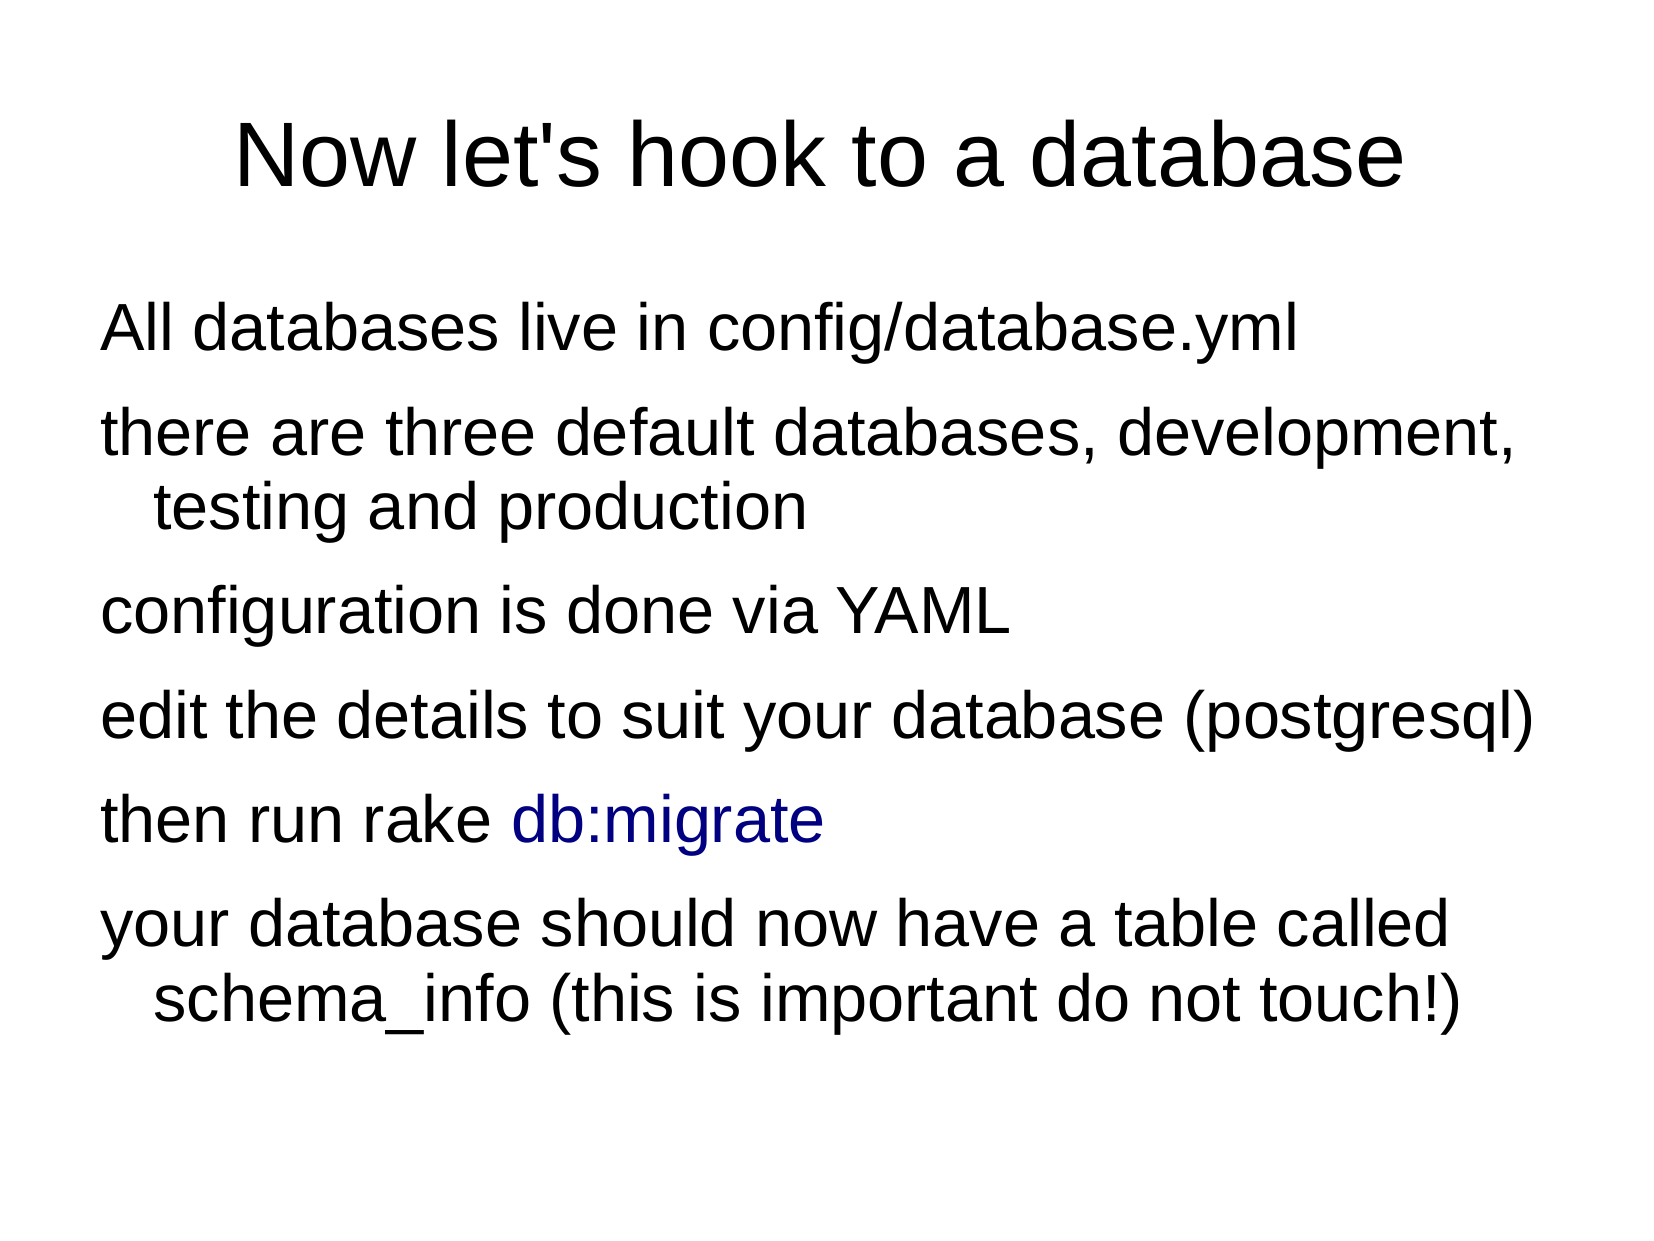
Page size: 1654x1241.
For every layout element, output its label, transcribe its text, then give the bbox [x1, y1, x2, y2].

list All databases live in config/database.yml there are three default databases, development, testing and production configuration is done via YAML edit the details to suit your database (postgresql) then run rake db:migrate your database should now have a table called schema_info (this is important do not touch!) [82, 290, 1571, 1129]
title Now let's hook to a database [76, 59, 1565, 252]
